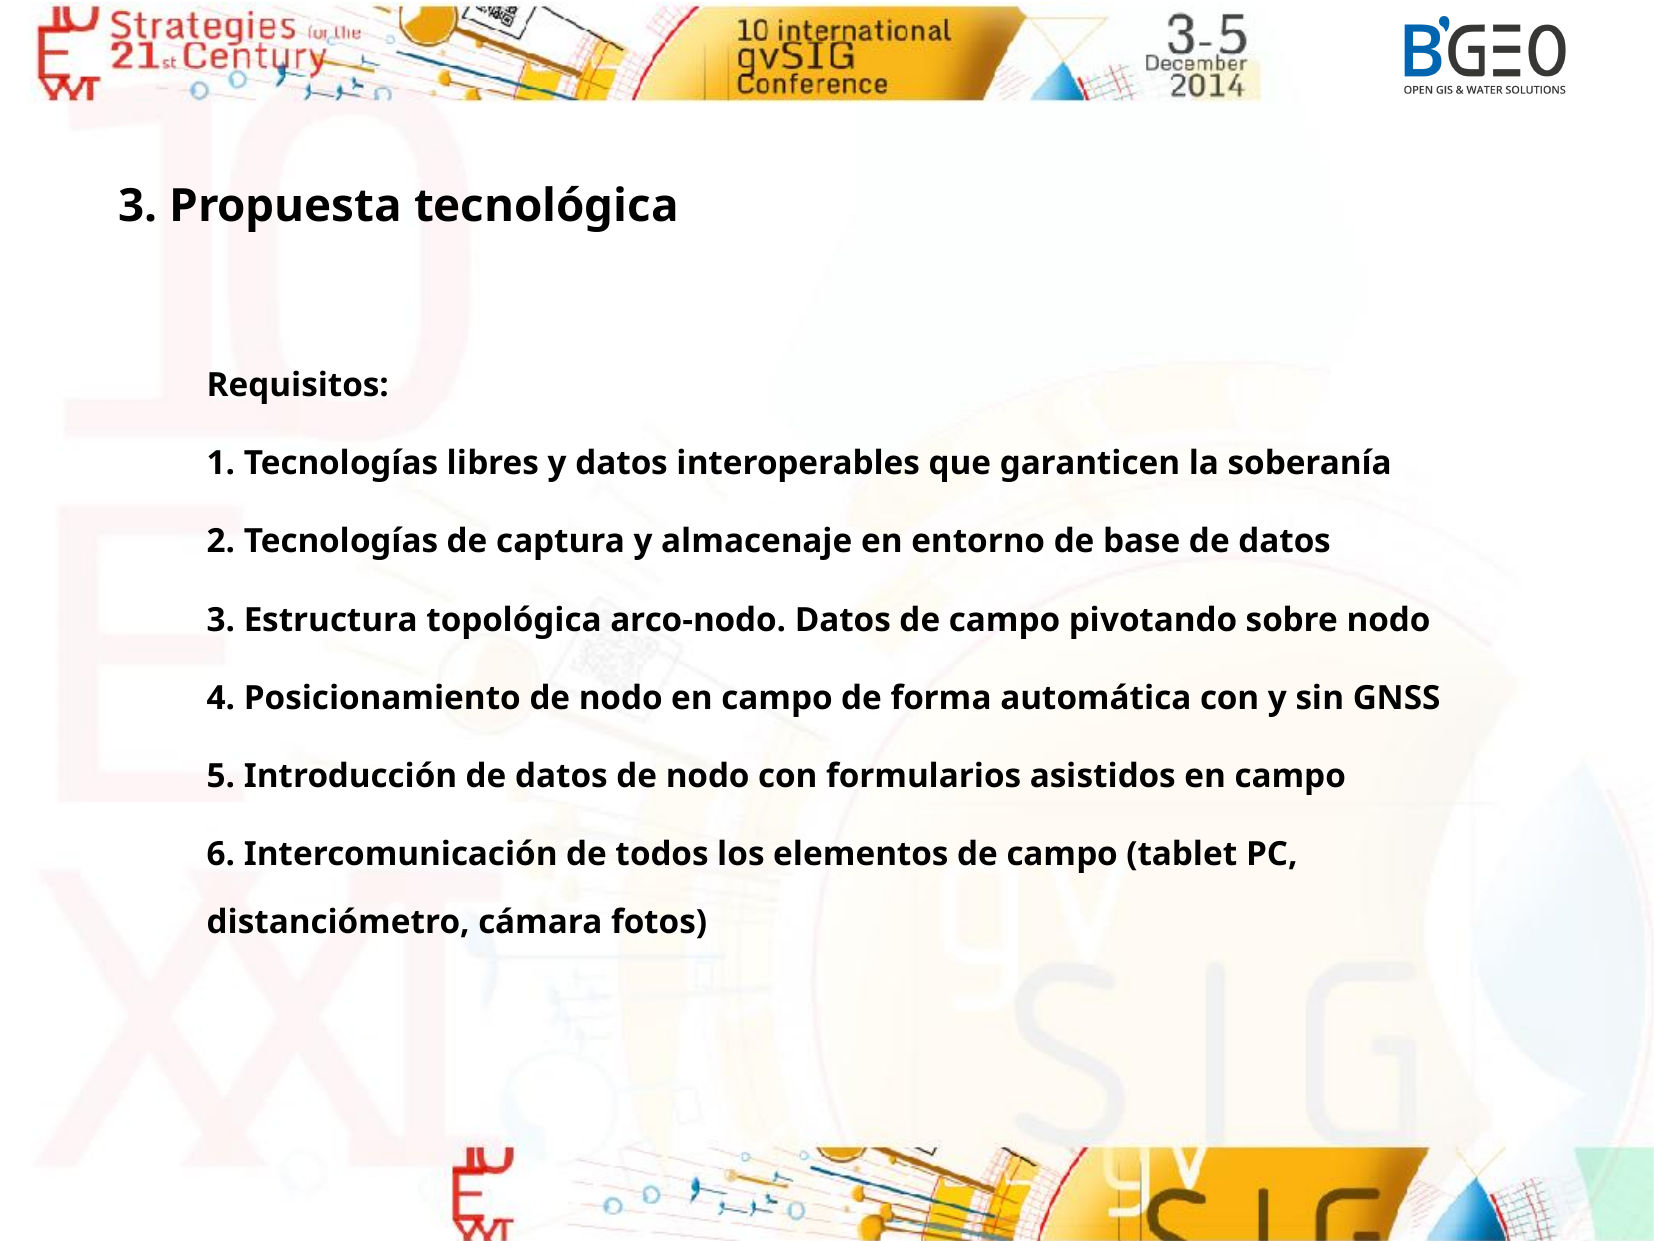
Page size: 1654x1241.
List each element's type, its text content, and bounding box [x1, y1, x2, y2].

picture [6, 2, 1654, 1241]
text_box 3. Propuesta tecnológica [118, 172, 1300, 235]
text_box Requisitos: 1. Tecnologías libres y datos interoperables que garanticen la soberanía 2. Tecnologías de captura y almacenaje en entorno de base de datos 3. Estructura topológica arco-nodo. Datos de campo pivotando sobre nodo 4. Posicionamiento de nodo en campo de forma automática con y sin GNSS 5. Introducción de datos de nodo con formularios asistidos en campo 6. Intercomunicación de todos los elementos de campo (tablet PC, distanciómetro, cámara fotos) [206, 342, 1477, 940]
